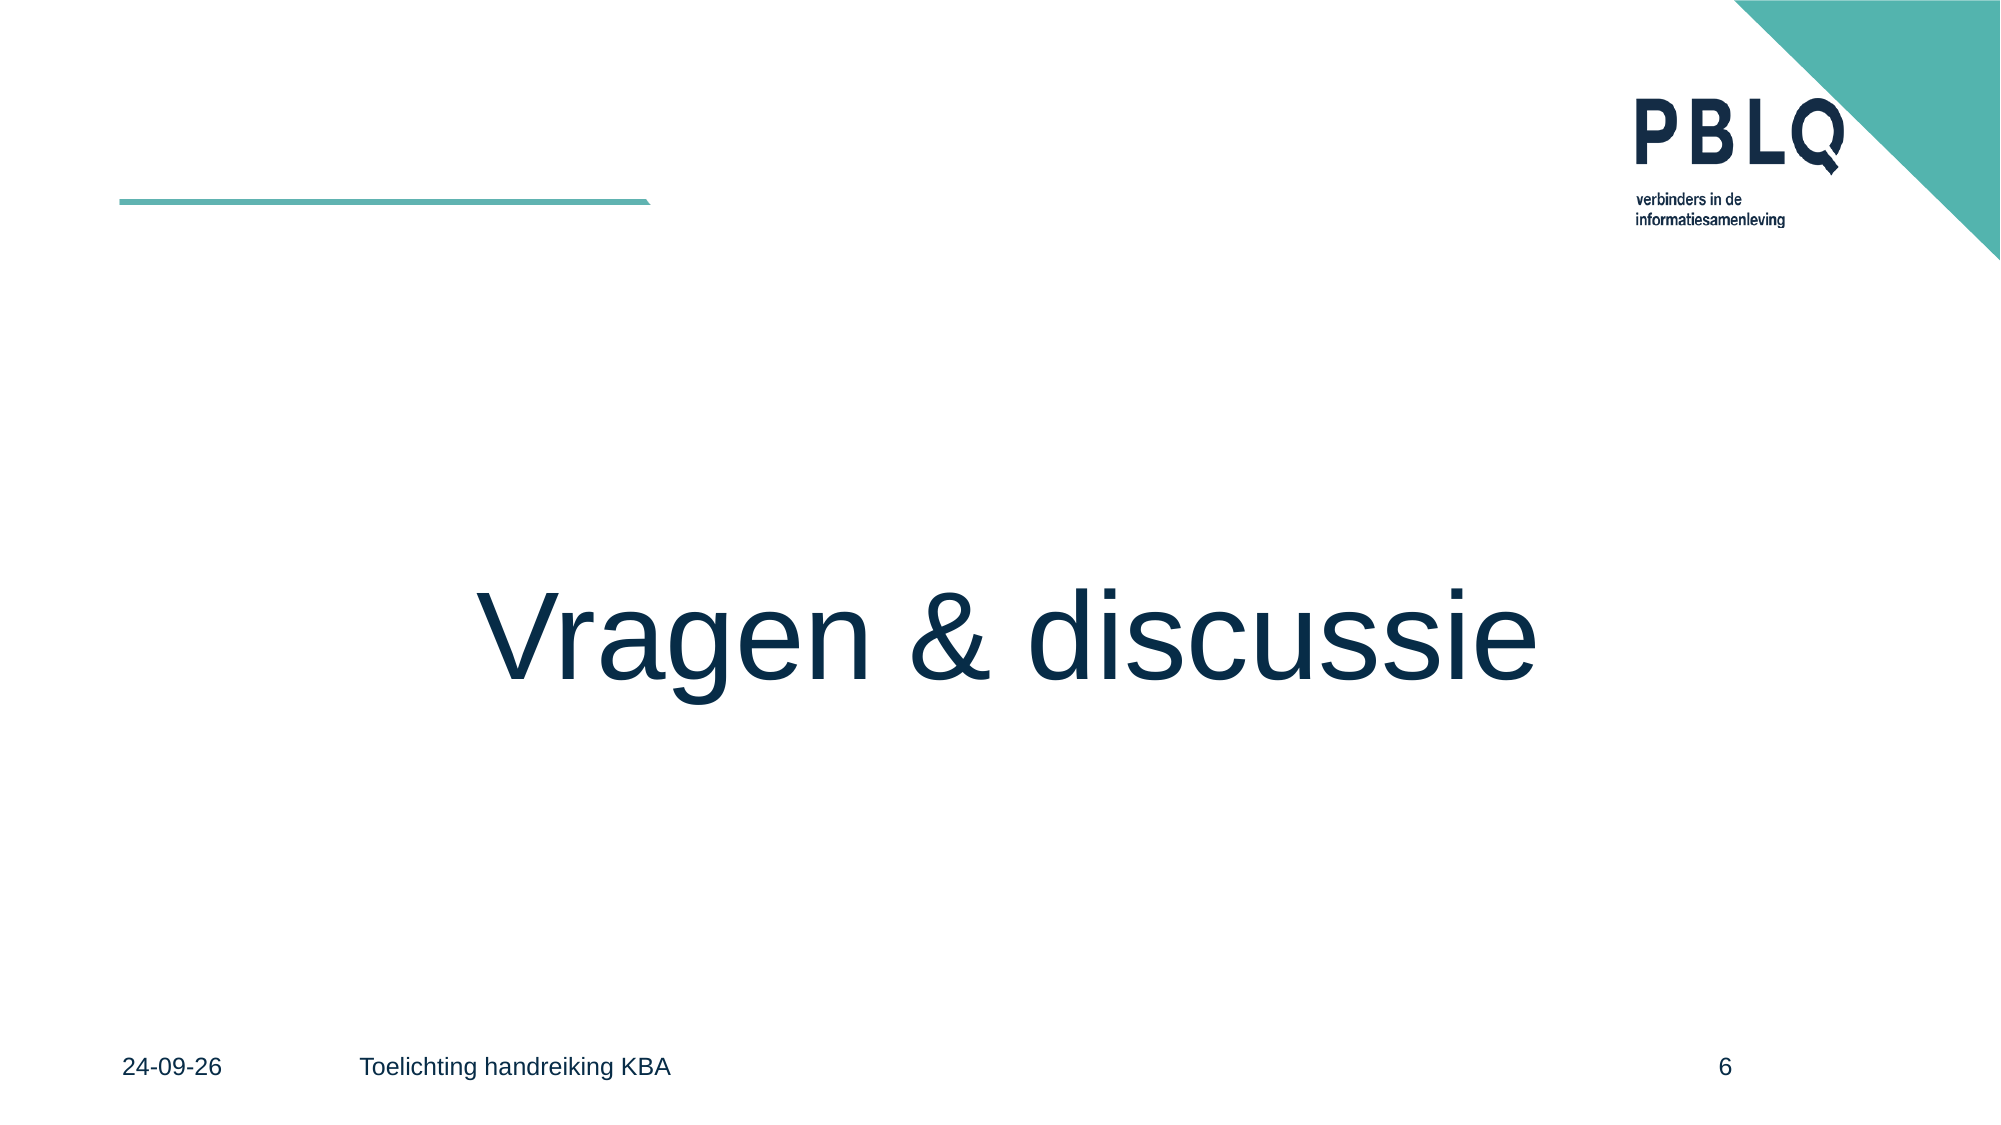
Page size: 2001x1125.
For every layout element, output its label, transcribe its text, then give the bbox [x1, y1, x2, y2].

list Vragen & discussie [107, 245, 1911, 1014]
text_box [1703, 1042, 1911, 1103]
text_box Toelichting handreiking KBA [344, 1042, 1674, 1103]
text_box 6-5-2025 [107, 1042, 314, 1103]
